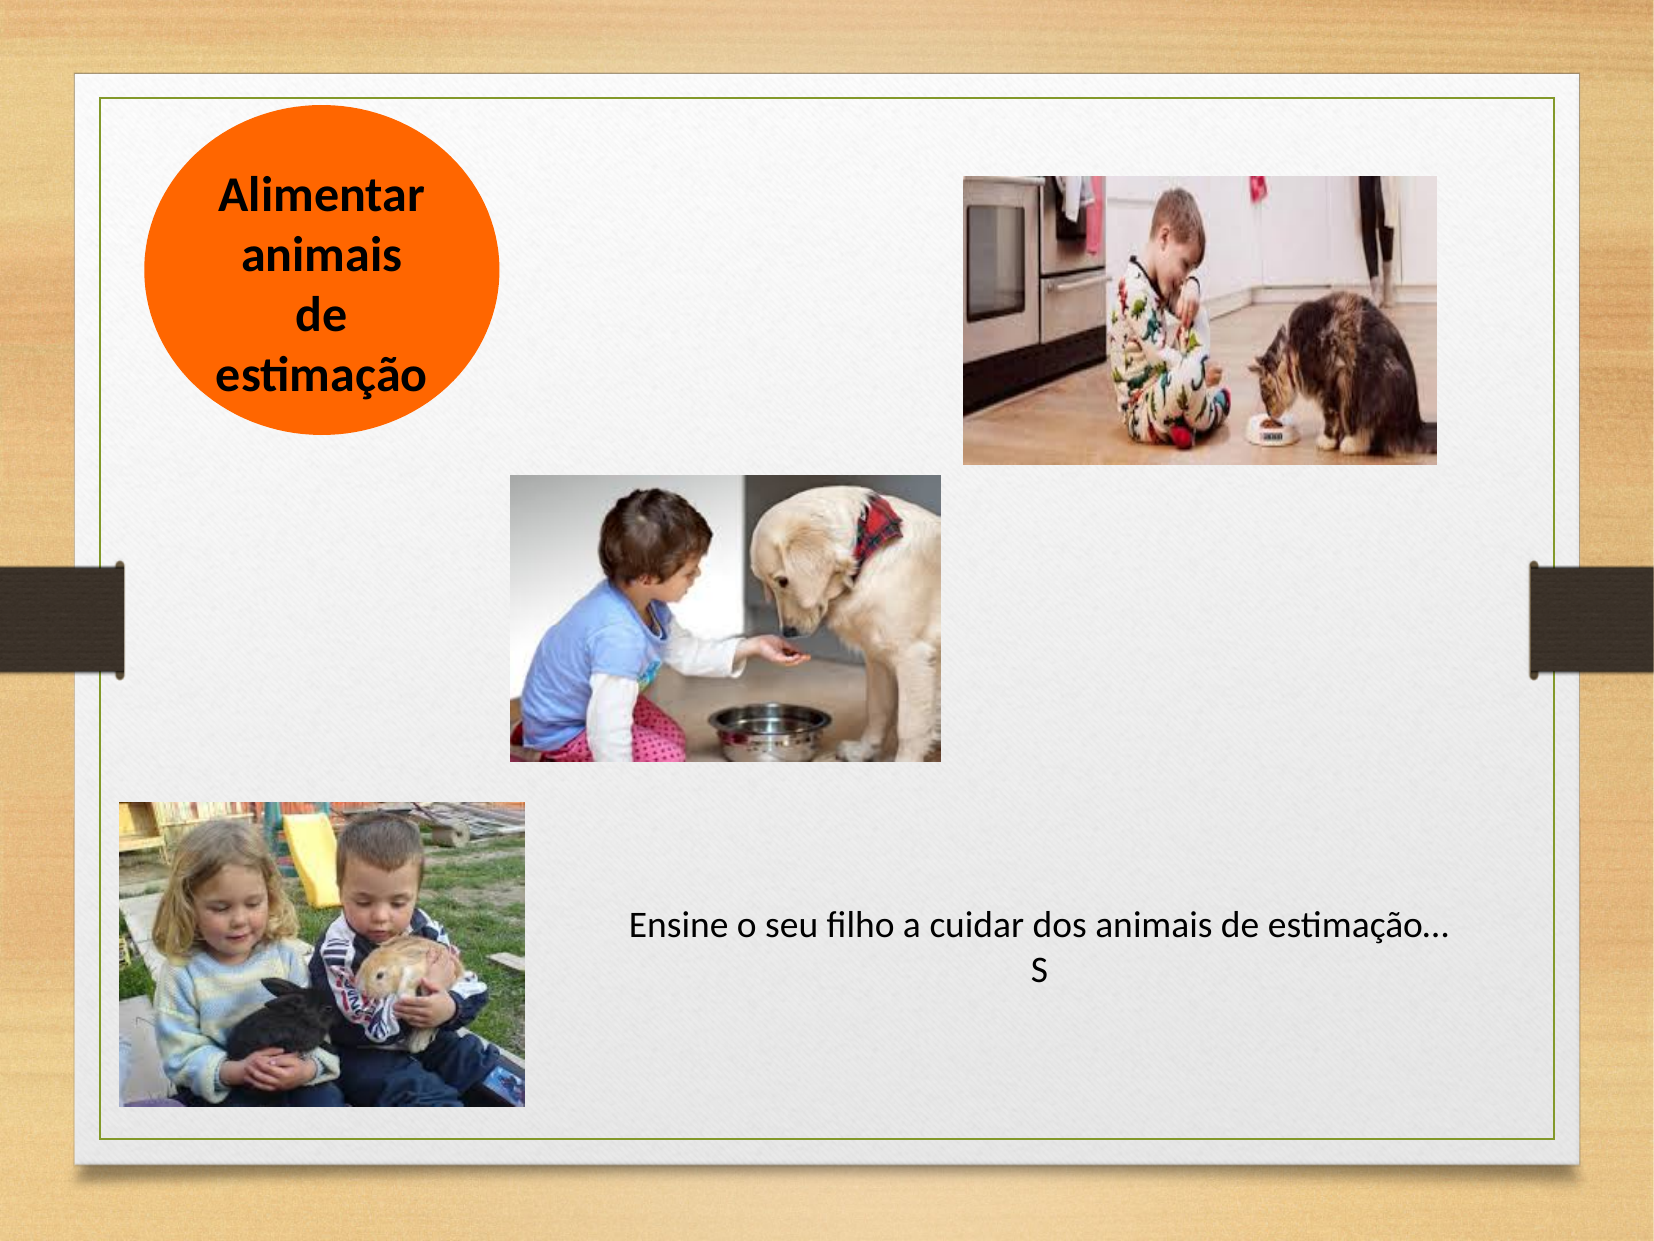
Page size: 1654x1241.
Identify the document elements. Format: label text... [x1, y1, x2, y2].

text_box Ensine o seu filho a cuidar dos animais de estimação… S [501, 825, 1579, 1066]
picture [963, 176, 1437, 466]
picture [119, 802, 525, 1107]
text_box Alimentar animais de estimação [144, 105, 500, 436]
picture [510, 476, 941, 762]
